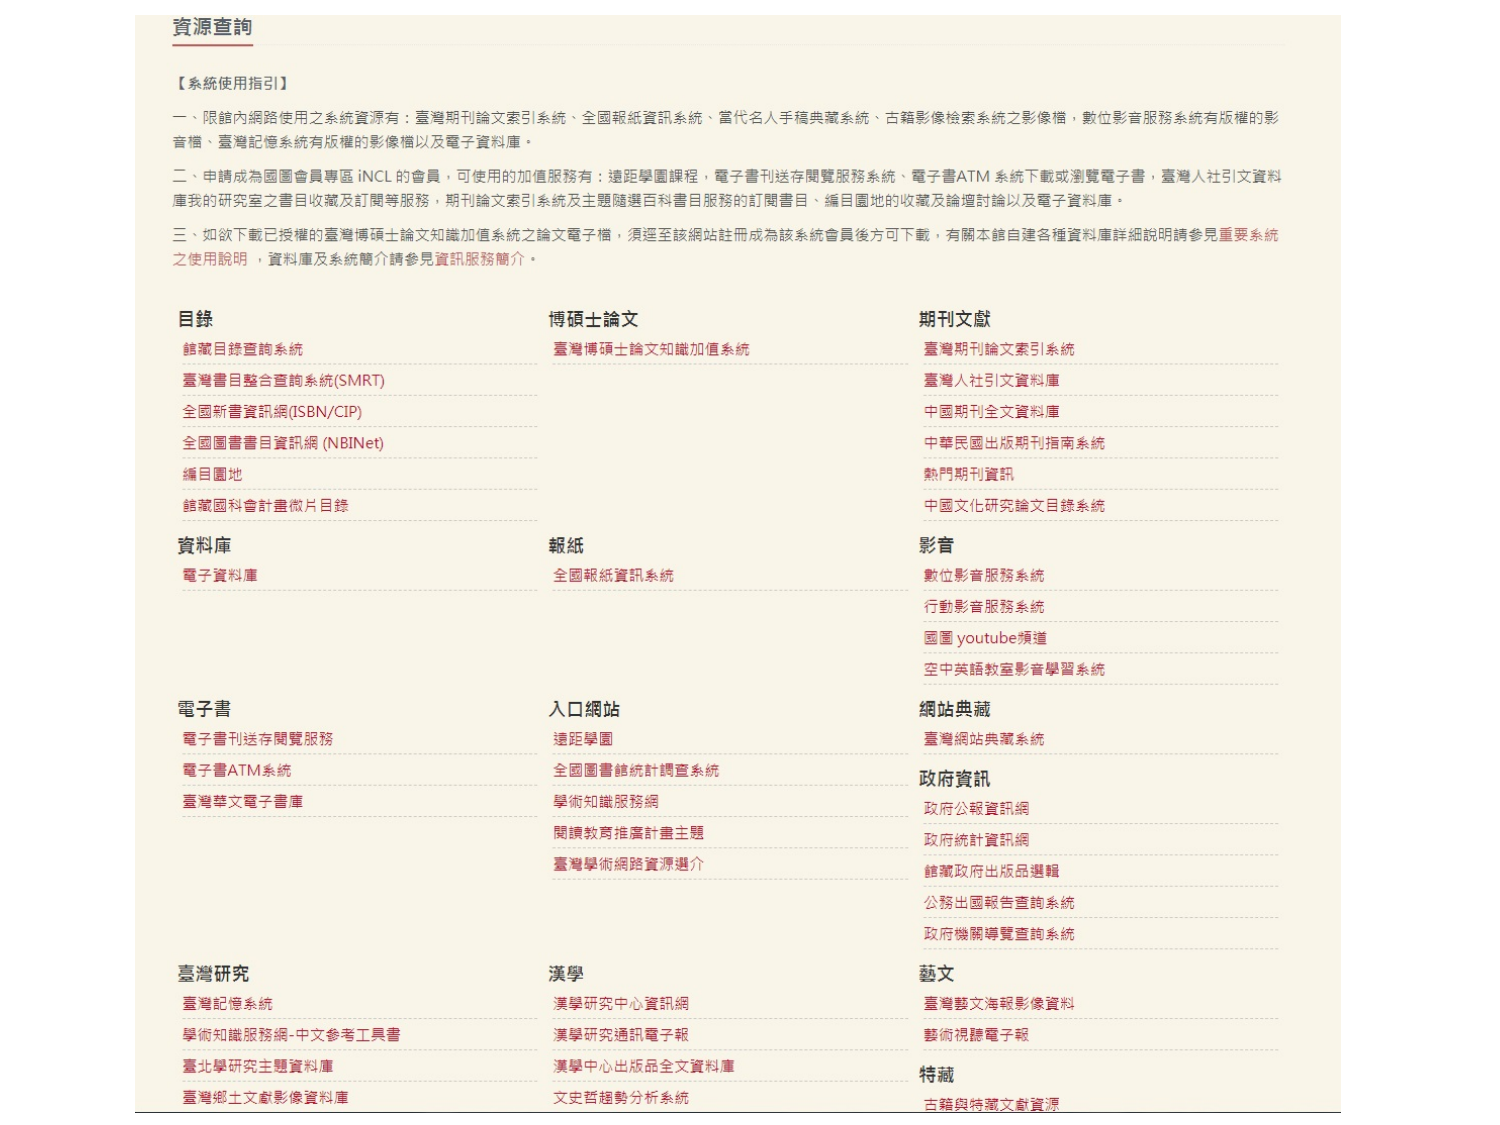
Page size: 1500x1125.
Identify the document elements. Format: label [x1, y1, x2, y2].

picture [135, 15, 1341, 1114]
